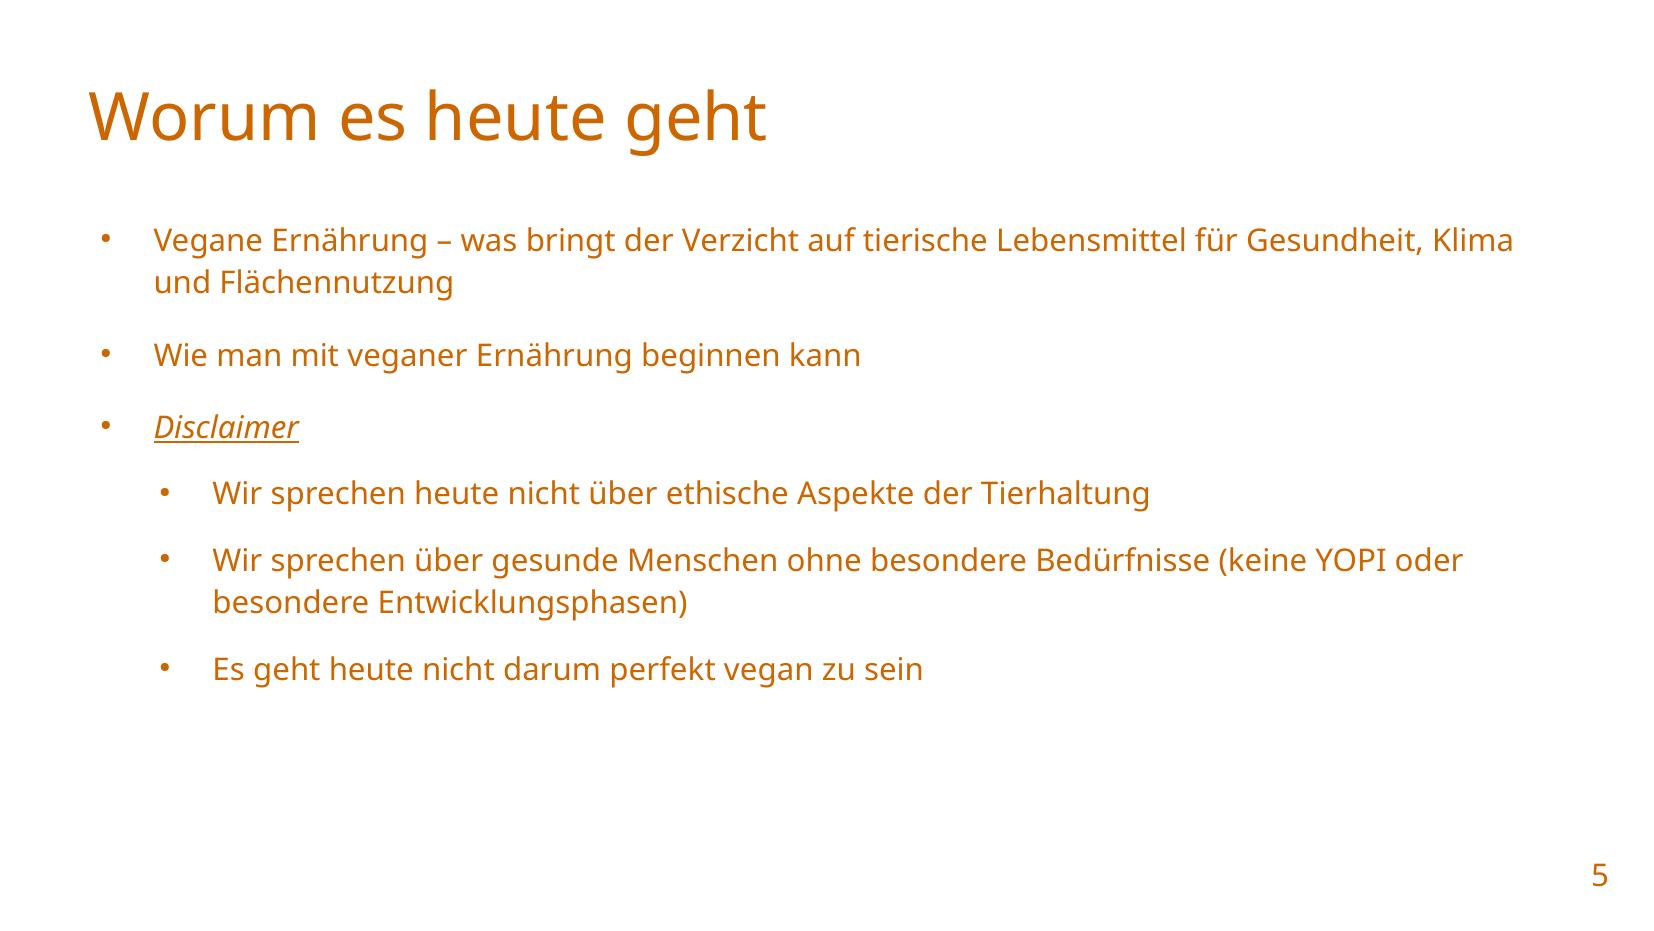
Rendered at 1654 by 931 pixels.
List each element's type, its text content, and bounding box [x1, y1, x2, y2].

title Worum es heute geht [88, 37, 1489, 193]
list Vegane Ernährung – was bringt der Verzicht auf tierische Lebensmittel für Gesundheit, Klima und Flächennutzung Wie man mit veganer Ernährung beginnen kann Disclaimer Wir sprechen heute nicht über ethische Aspekte der Tierhaltung Wir sprechen über gesunde Menschen ohne besondere Bedürfnisse (keine YOPI oder besondere Entwicklungsphasen) Es geht heute nicht darum perfekt vegan zu sein [82, 217, 1571, 758]
